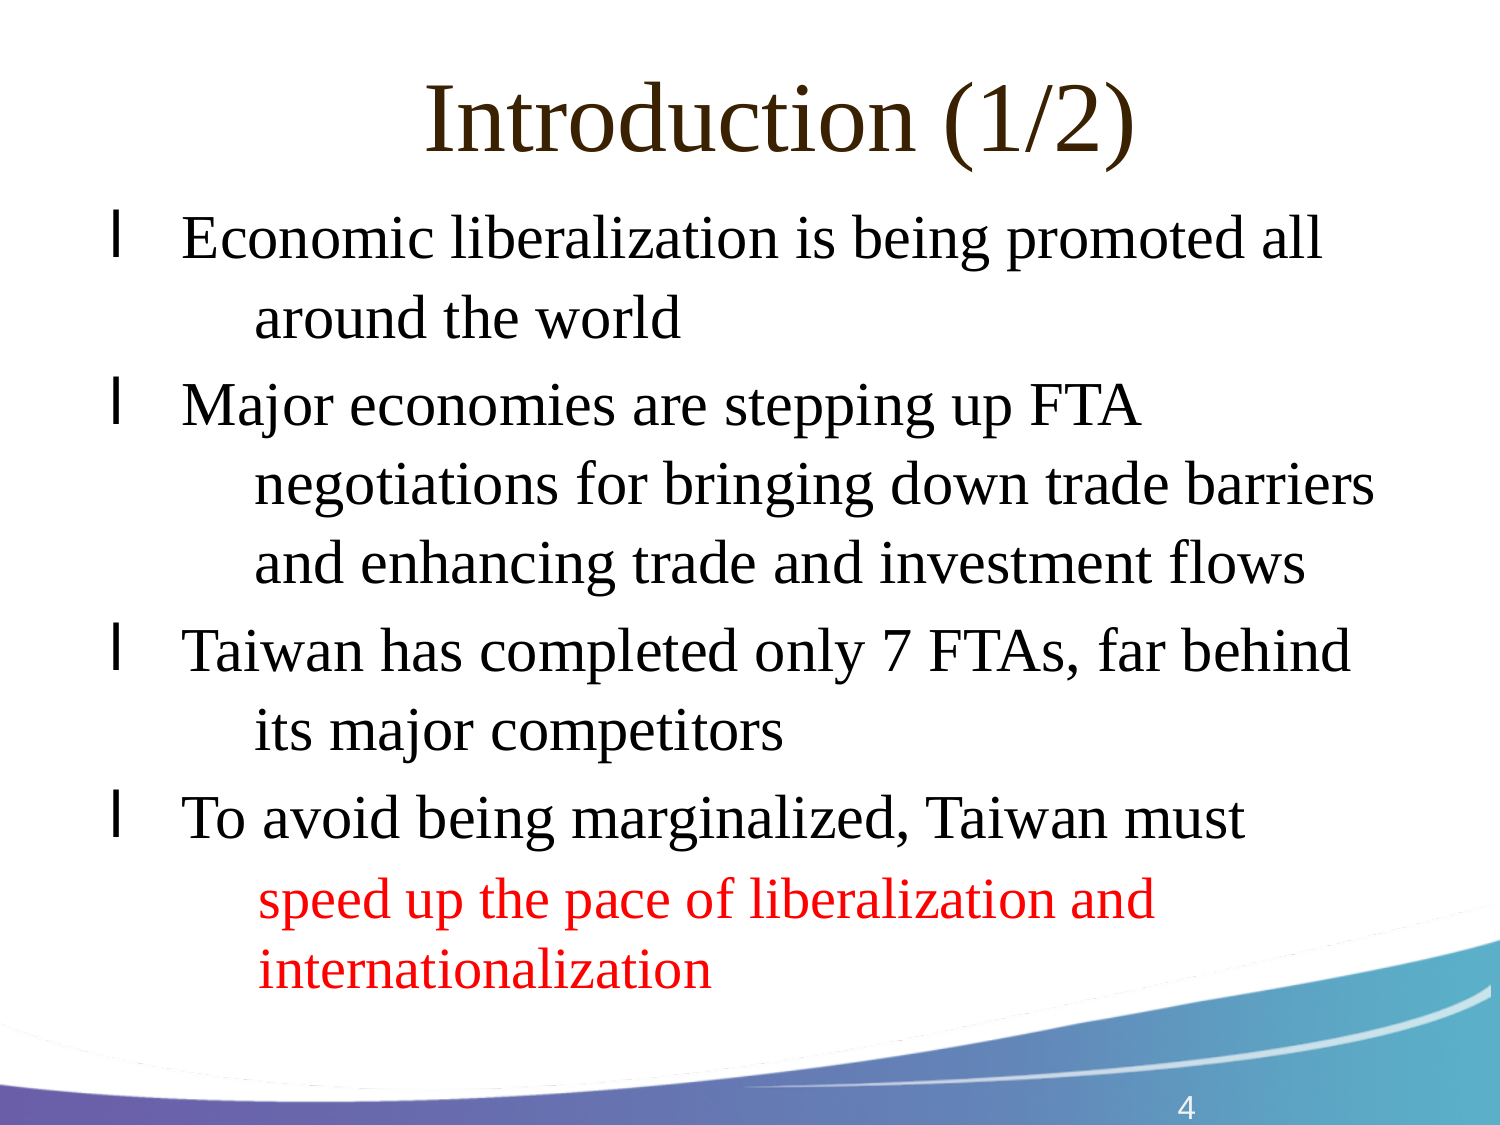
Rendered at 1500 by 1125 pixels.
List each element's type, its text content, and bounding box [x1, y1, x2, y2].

title Introduction (1/2) [103, 0, 1398, 184]
list Economic liberalization is being promoted all around the world Major economies are stepping up FTA negotiations for bringing down trade barriers and enhancing trade and investment flows Taiwan has completed only 7 FTAs, far behind its major competitors To avoid being marginalized, Taiwan must speed up the pace of liberalization and internationalization [64, 184, 1436, 1071]
